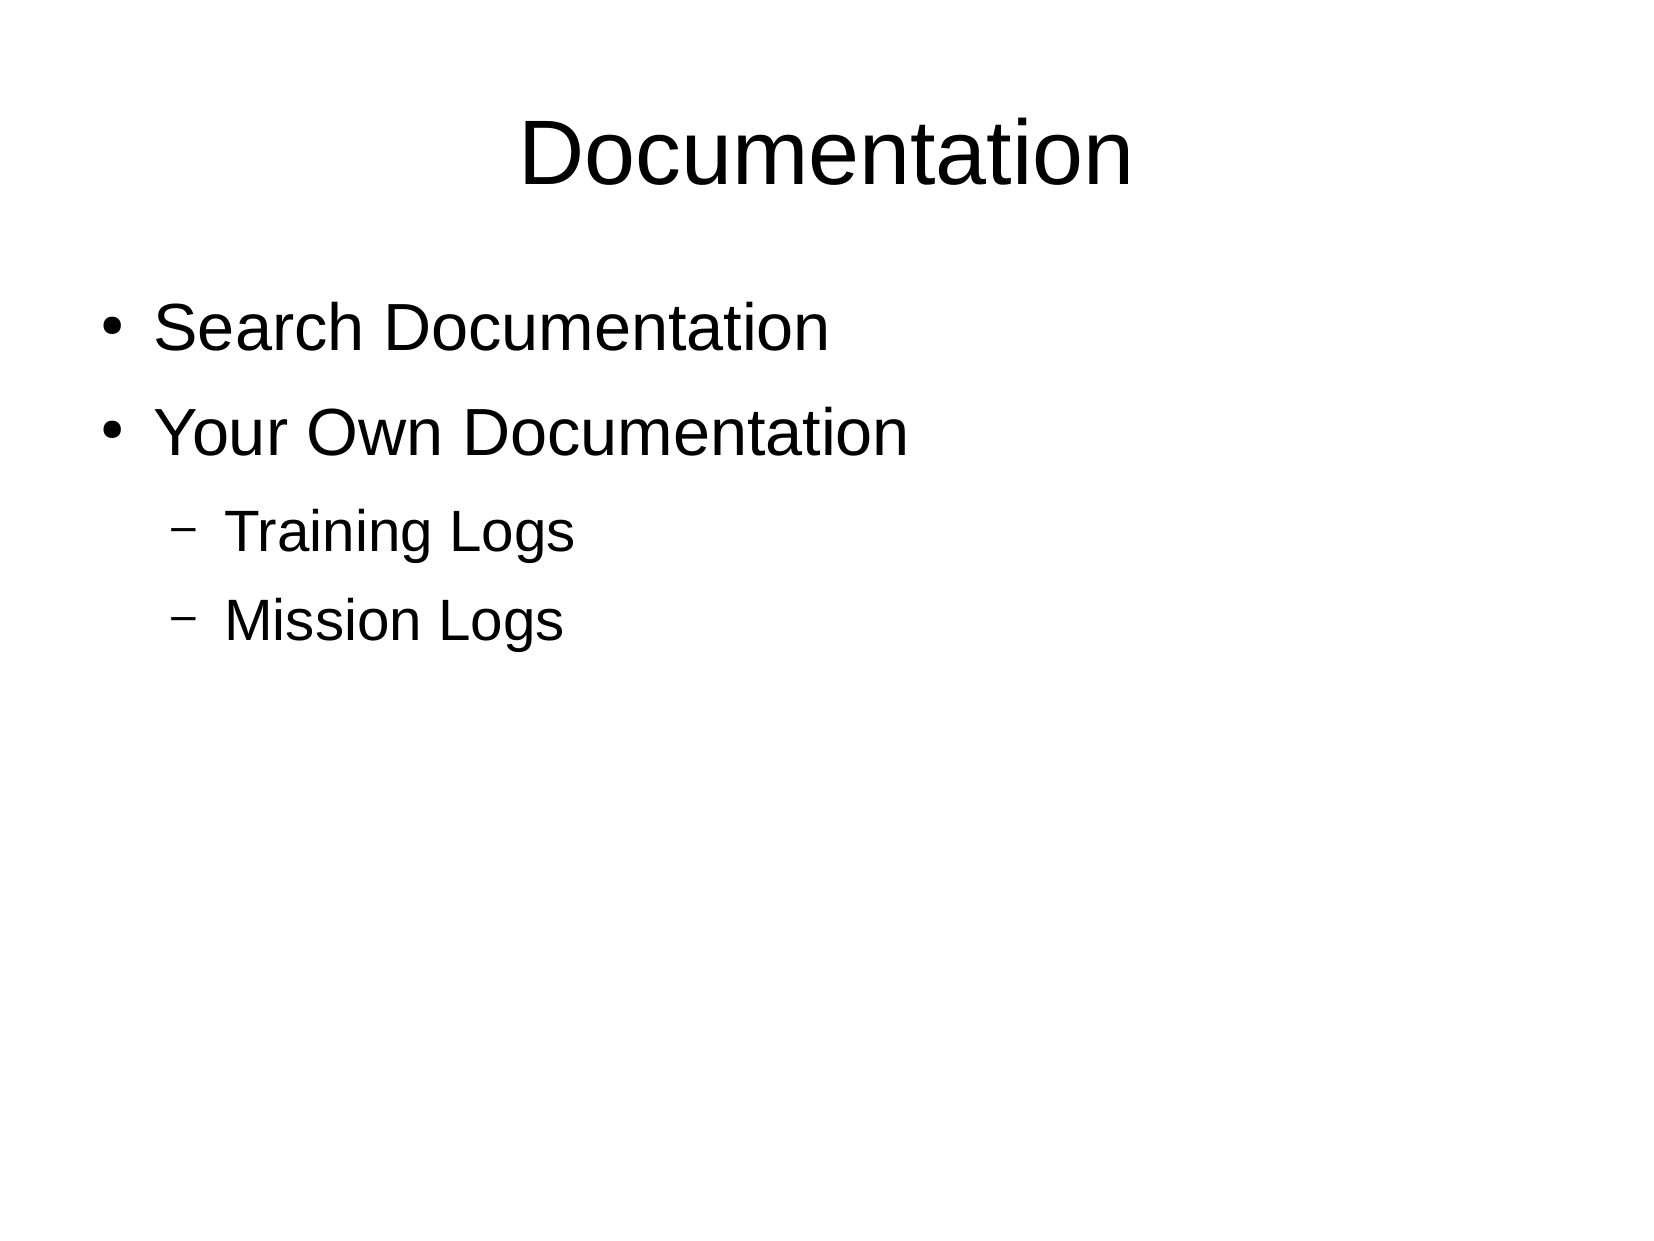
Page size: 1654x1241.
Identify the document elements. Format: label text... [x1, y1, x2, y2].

list Search Documentation Your Own Documentation Training Logs Mission Logs [82, 290, 1571, 1010]
title Documentation [82, 49, 1571, 257]
